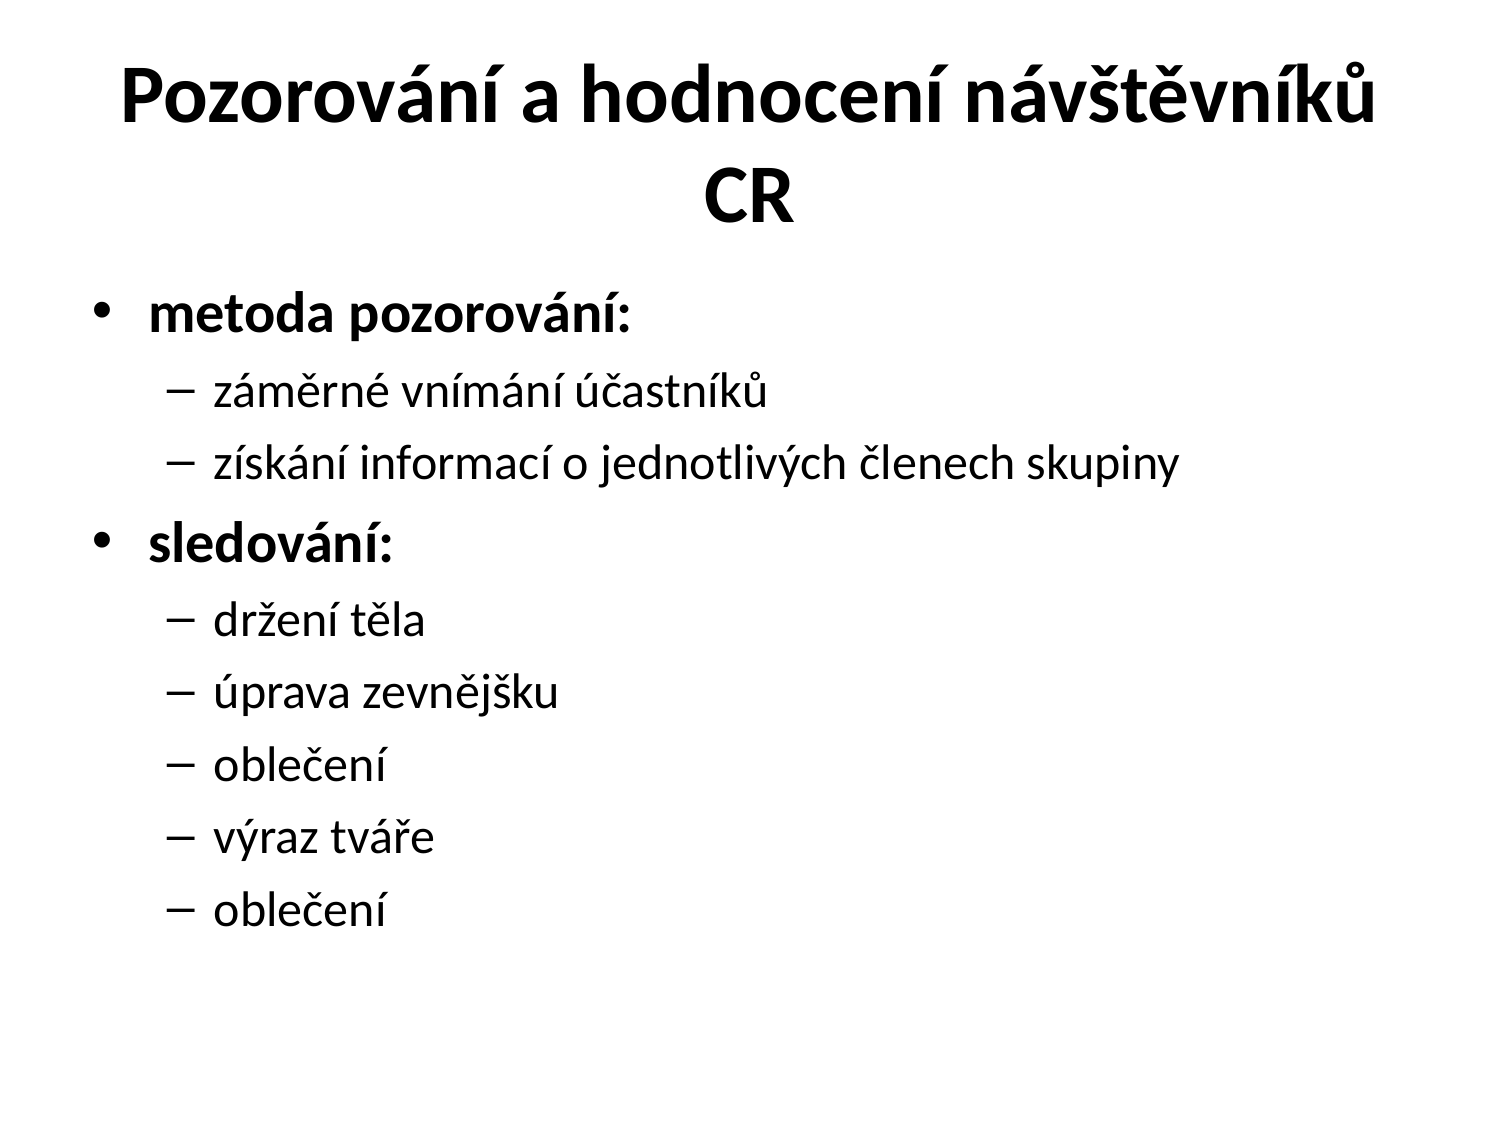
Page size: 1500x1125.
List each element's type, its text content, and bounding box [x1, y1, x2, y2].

list metoda pozorování: záměrné vnímání účastníků získání informací o jednotlivých členech skupiny sledování: držení těla úprava zevnějšku oblečení výraz tváře oblečení [76, 267, 1427, 1017]
title Pozorování a hodnocení návštěvníků CR [75, 31, 1426, 247]
